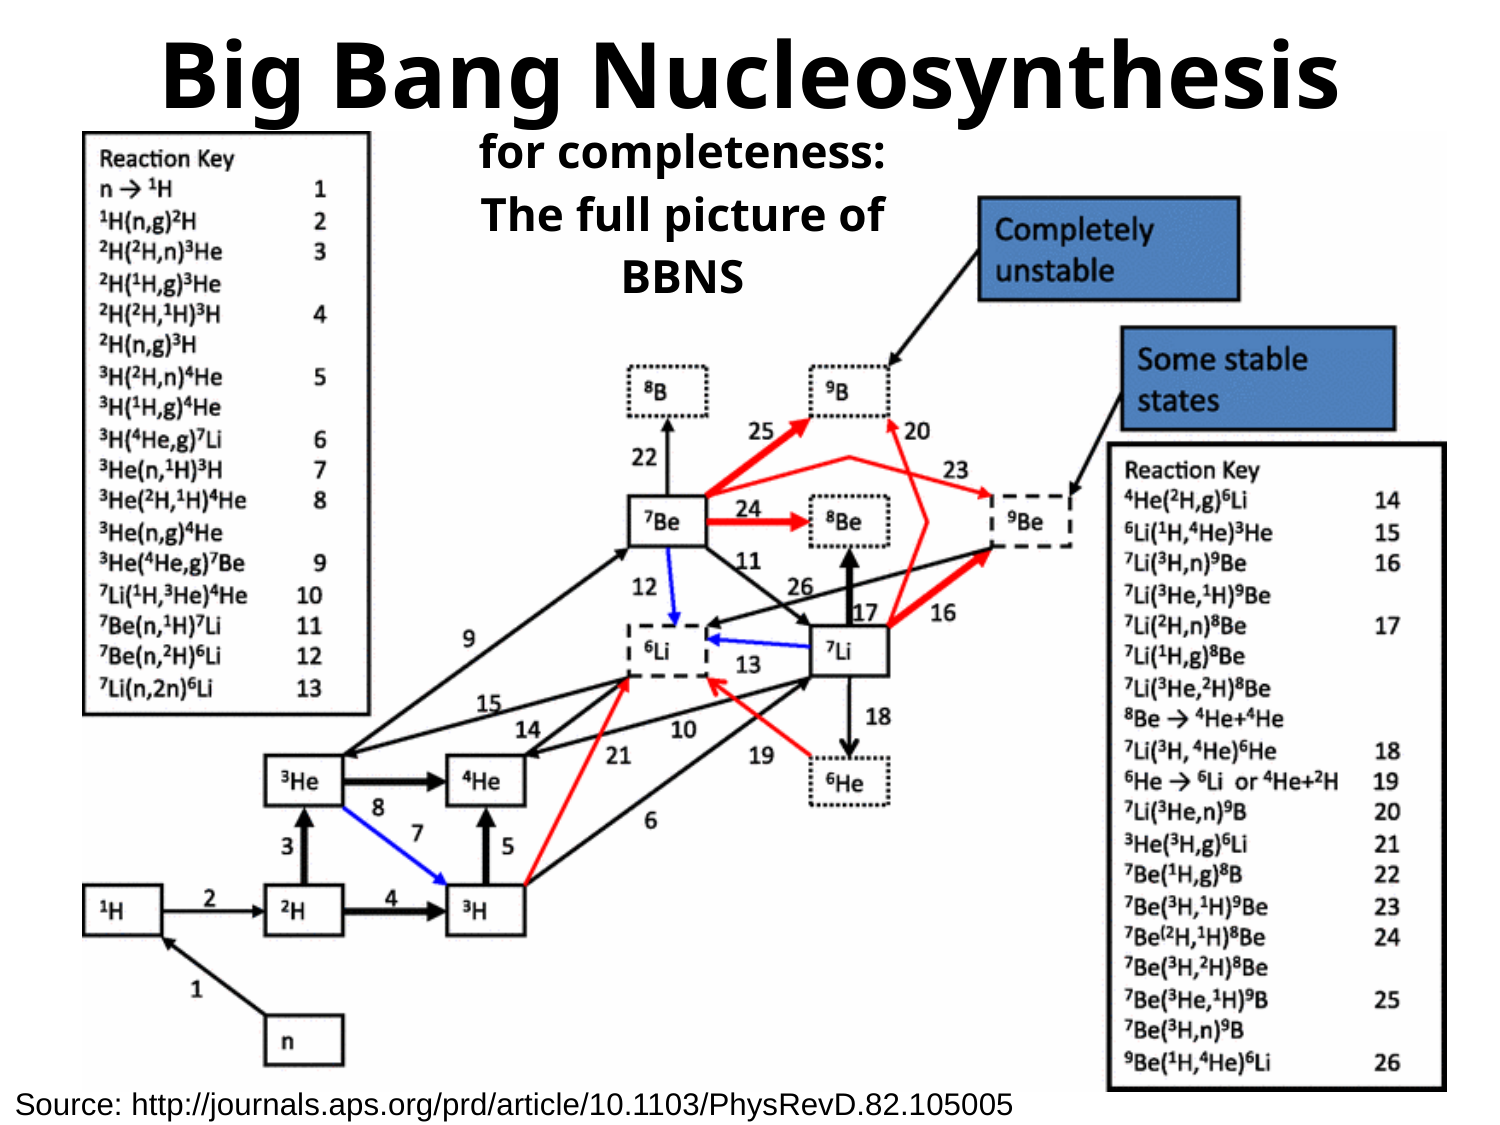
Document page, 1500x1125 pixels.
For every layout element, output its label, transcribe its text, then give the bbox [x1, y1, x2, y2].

title Big Bang Nucleosynthesis [30, 0, 1471, 148]
picture [82, 148, 1447, 1092]
text_box for completeness: The full picture of BBNS [405, 112, 961, 234]
text_box Source: http://journals.aps.org/prd/article/10.1103/PhysRevD.82.105005 [0, 1080, 1156, 1125]
